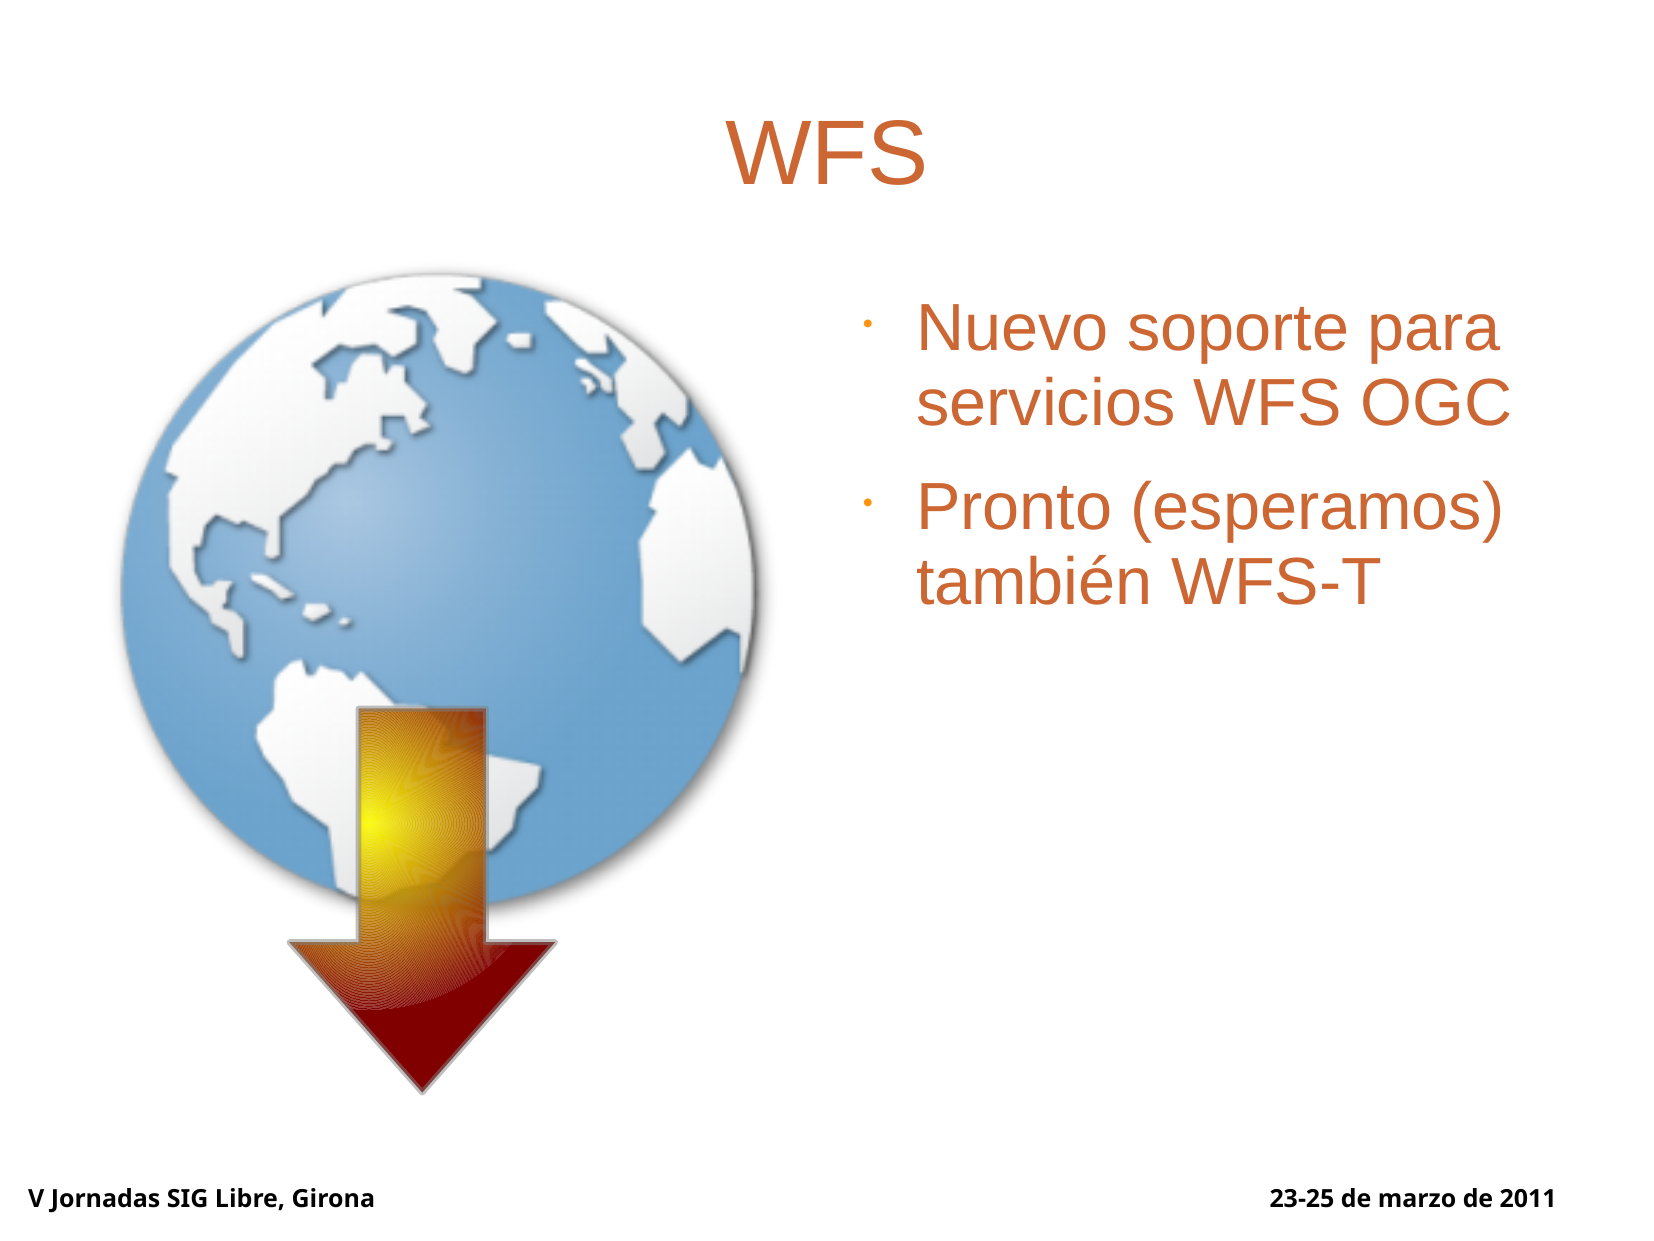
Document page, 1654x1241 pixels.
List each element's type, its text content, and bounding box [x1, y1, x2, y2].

text_box [289, 708, 556, 1093]
picture [82, 235, 809, 963]
list Nuevo soporte para servicios WFS OGC Pronto (esperamos) también WFS-T [845, 290, 1572, 1109]
title WFS [82, 49, 1571, 257]
